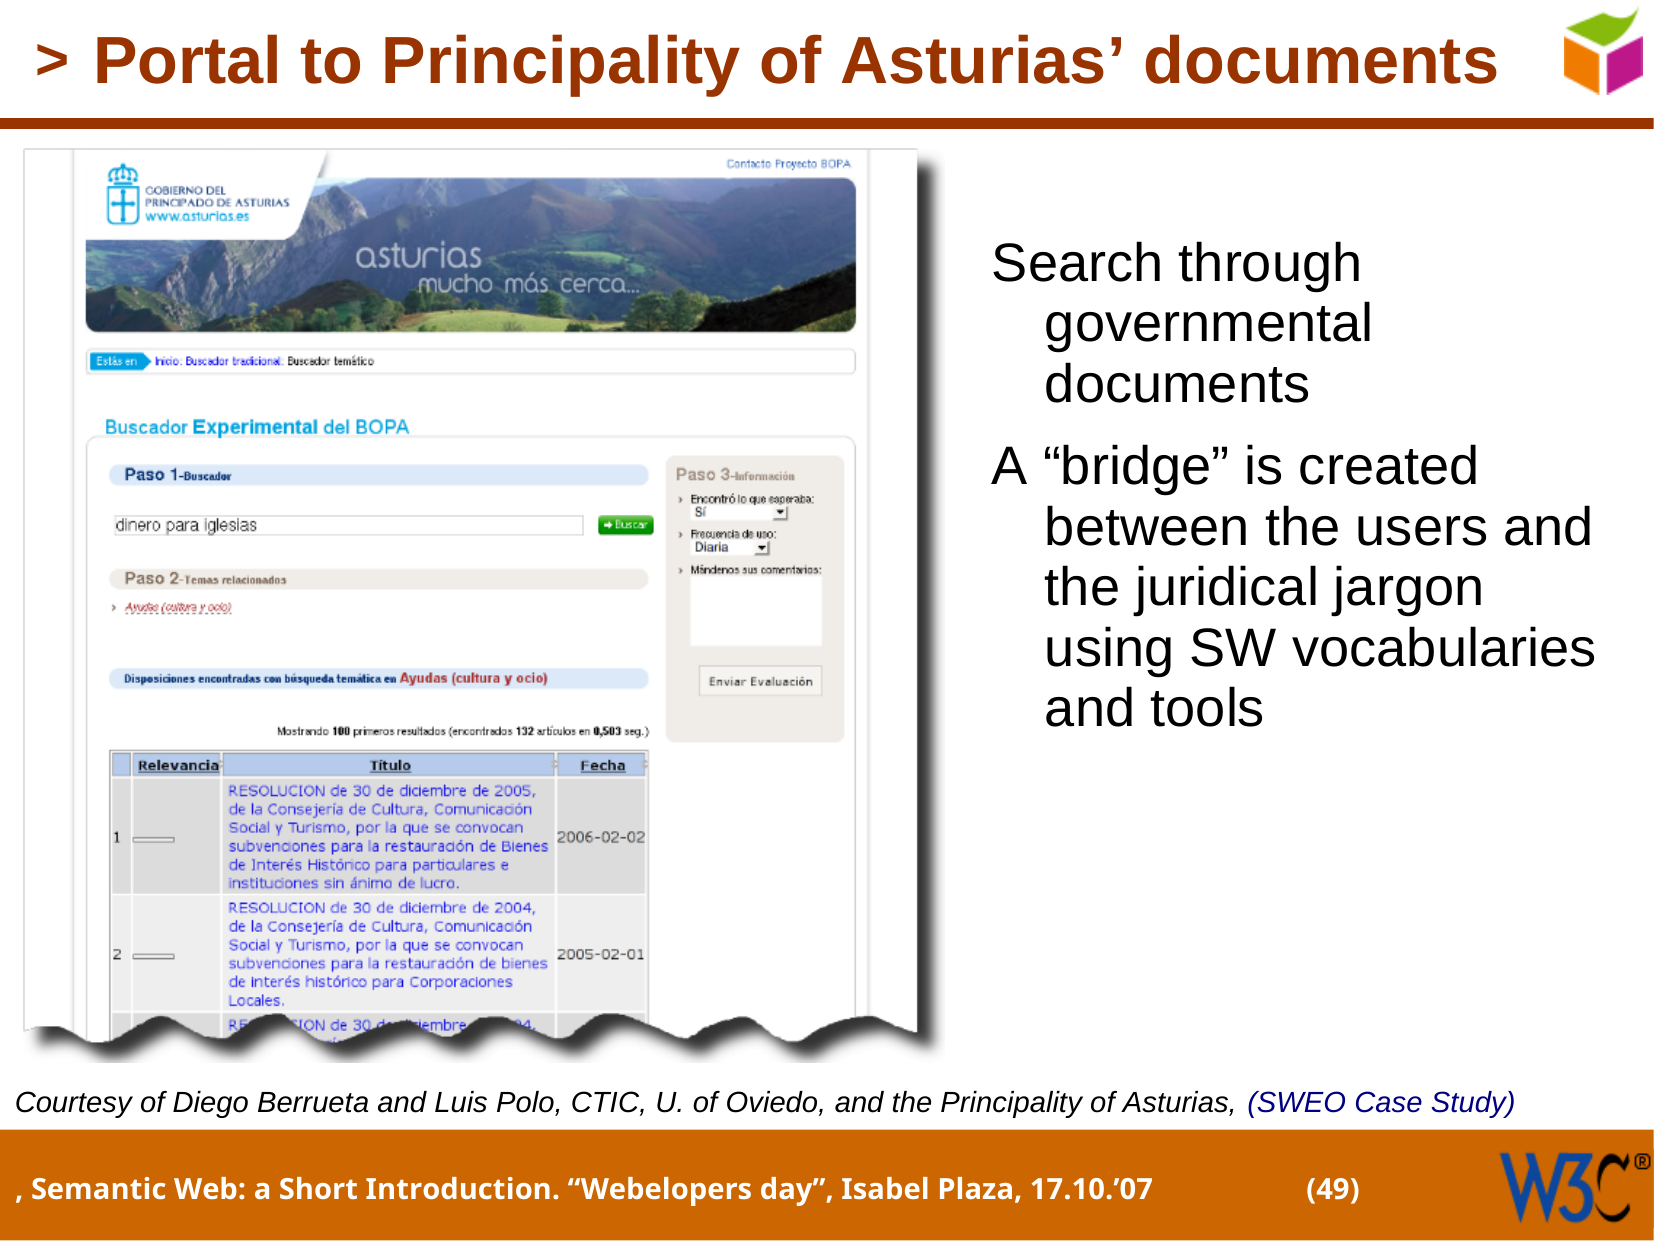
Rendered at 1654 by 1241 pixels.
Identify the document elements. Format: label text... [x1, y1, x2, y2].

picture [1495, 1149, 1654, 1228]
picture [22, 147, 945, 1063]
title Portal to Principality of Asturias’ documents [93, 0, 1595, 119]
text_box Courtesy of Diego Berrueta and Luis Polo, CTIC, U. of Oviedo, and the Principality of Asturias, (SWEO Case Study) [0, 1080, 1532, 1129]
list Search through governmental documents A “bridge” is created between the users and the juridical jargon using SW vocabularies and tools [974, 232, 1625, 739]
picture [1595, 5, 1643, 95]
